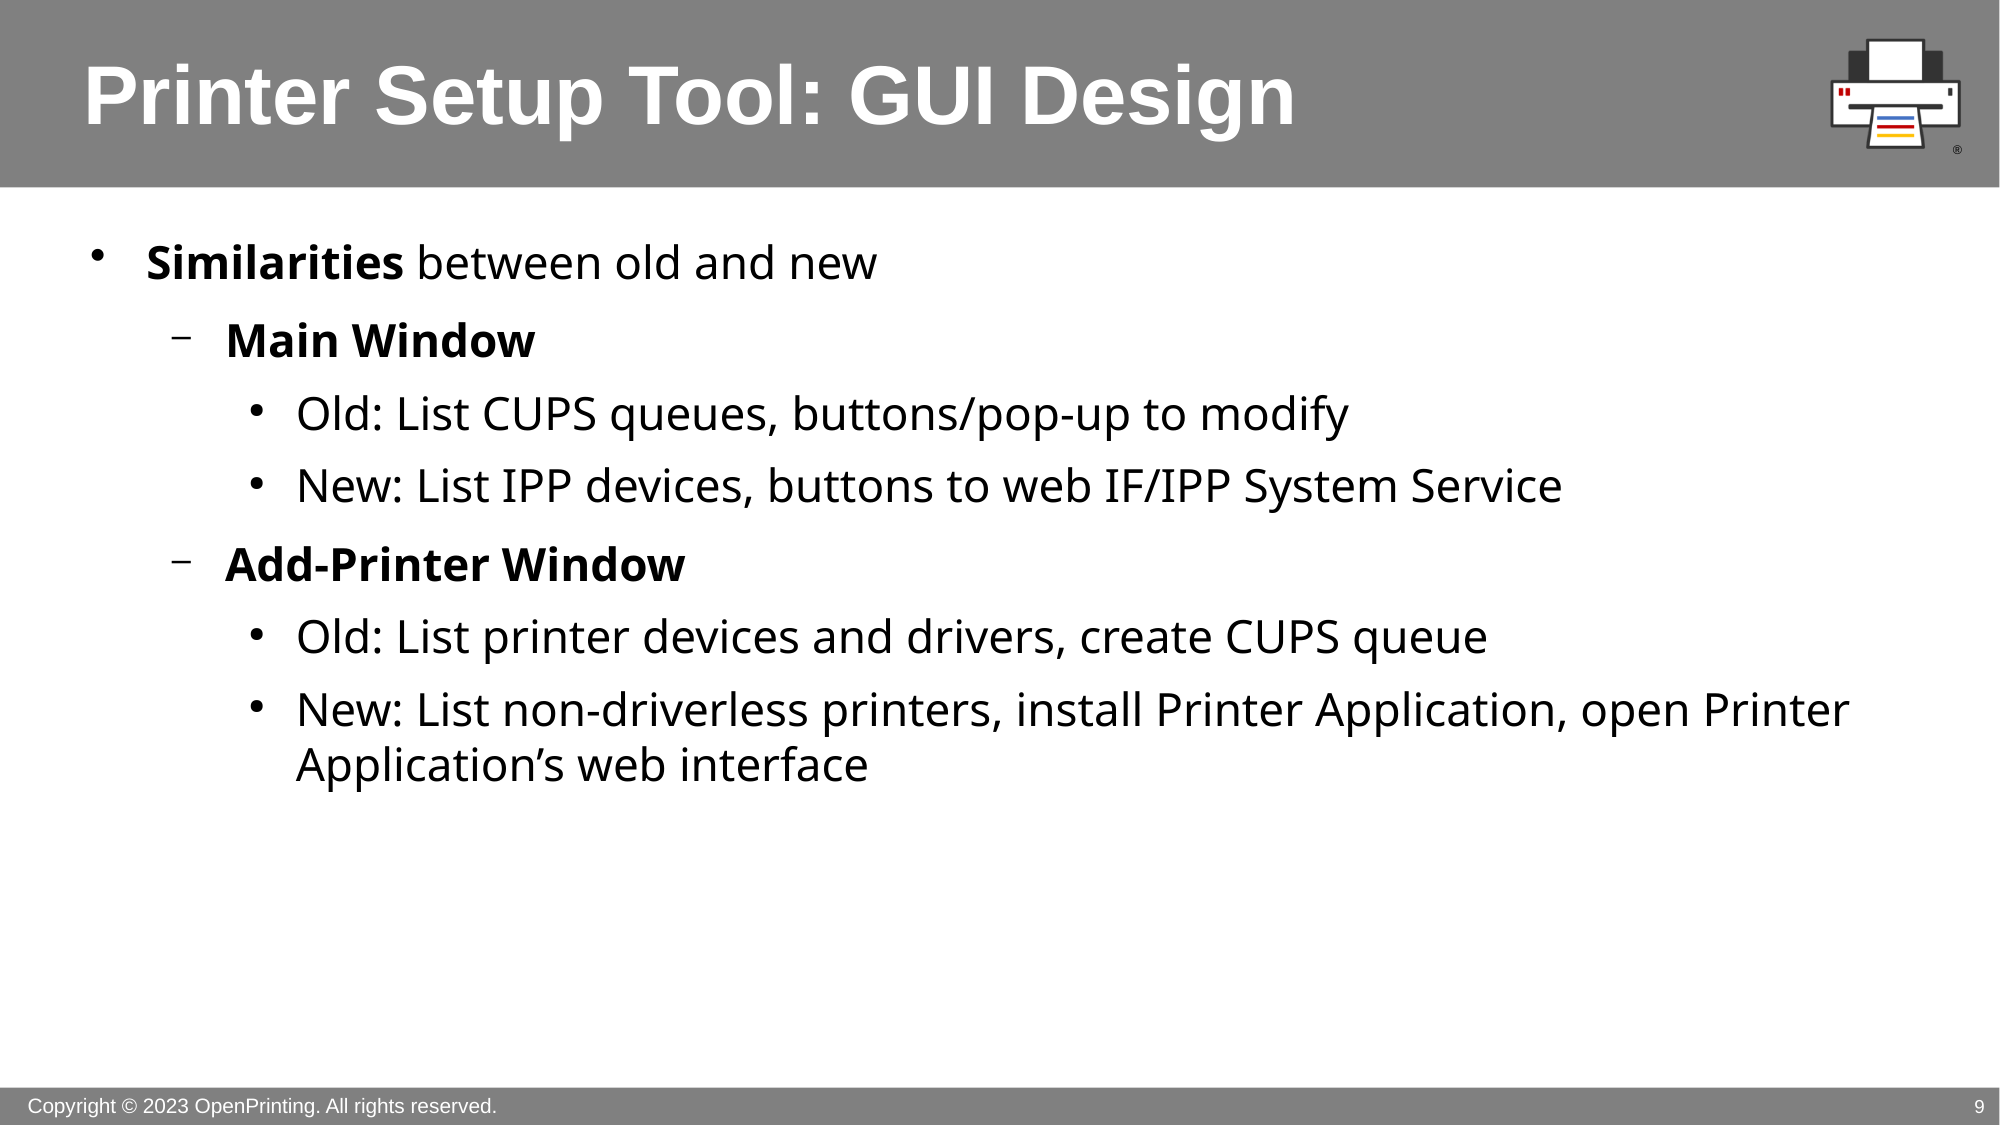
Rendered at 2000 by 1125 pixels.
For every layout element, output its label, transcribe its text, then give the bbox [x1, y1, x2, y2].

title Printer Setup Tool: GUI Design [75, 7, 1786, 175]
picture [1825, 33, 1966, 154]
list Similarities between old and new Main Window Old: List CUPS queues, buttons/pop-up to modify New: List IPP devices, buttons to web IF/IPP System Service Add-Printer Window Old: List printer devices and drivers, create CUPS queue New: List non-driverless printers, install Printer Application, open Printer Application’s web interface [75, 224, 1936, 1067]
